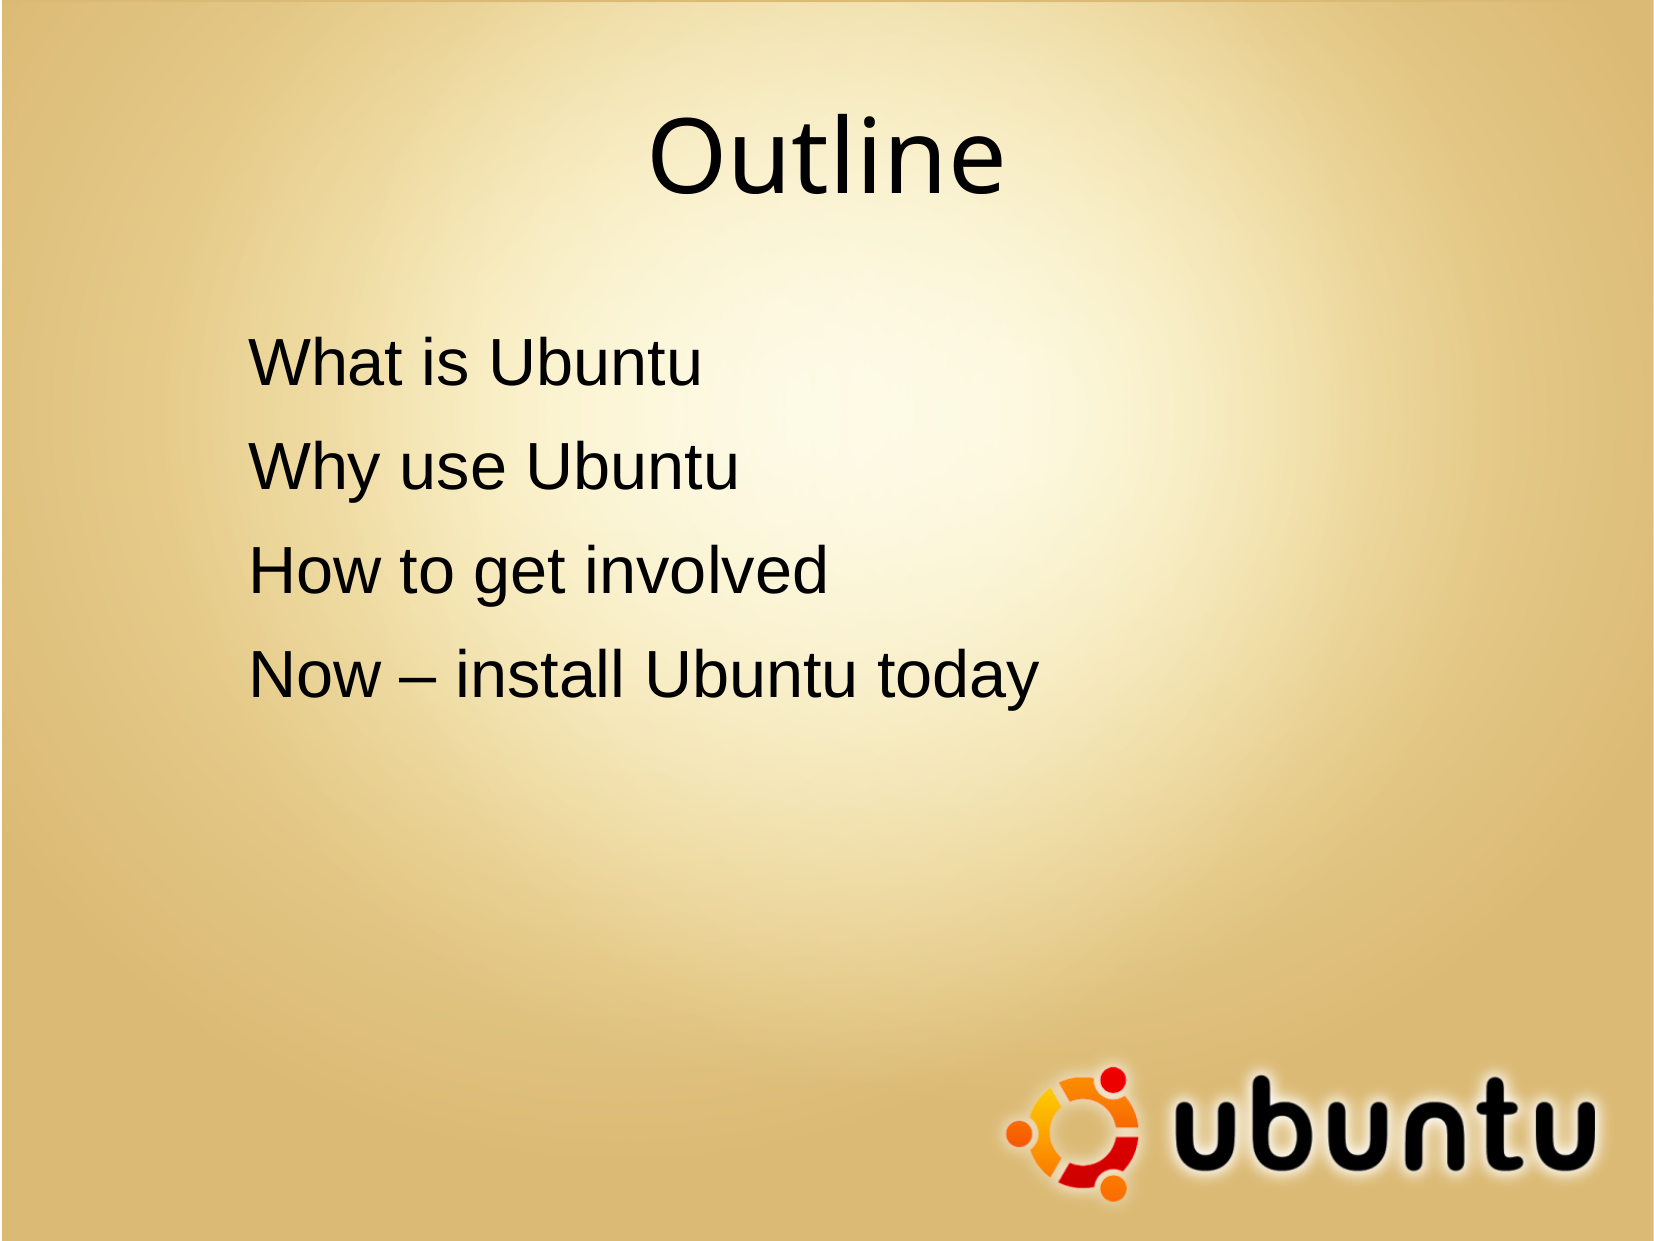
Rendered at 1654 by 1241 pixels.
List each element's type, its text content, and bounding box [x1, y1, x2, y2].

picture [2, 0, 1654, 1241]
title Outline [82, 49, 1571, 257]
list What is Ubuntu Why use Ubuntu How to get involved Now – install Ubuntu today [230, 324, 1270, 1144]
